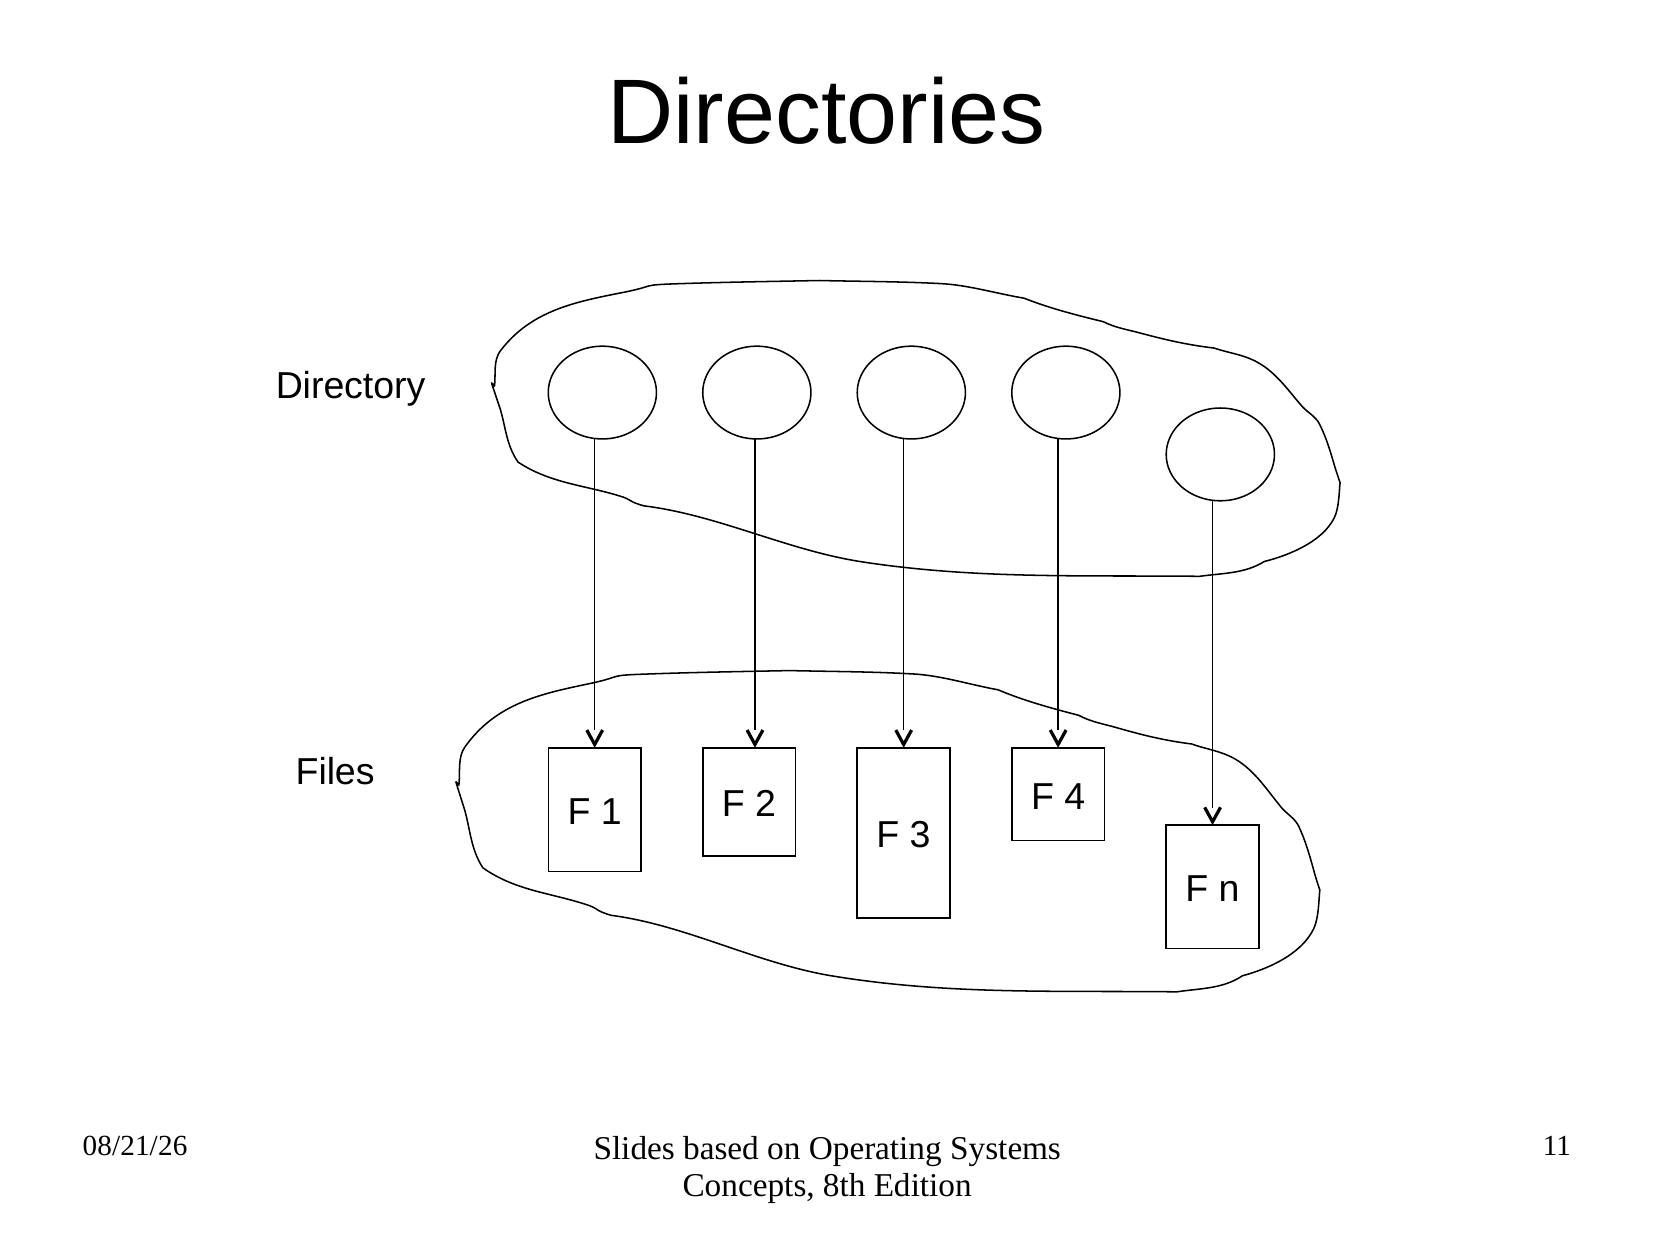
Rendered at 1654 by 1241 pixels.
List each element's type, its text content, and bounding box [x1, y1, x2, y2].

text_box Directory [260, 353, 441, 414]
text_box [1011, 346, 1120, 439]
text_box F 2 [702, 747, 796, 857]
text_box F n [1166, 825, 1259, 949]
text_box F 4 [1011, 747, 1105, 841]
text_box Files [280, 739, 390, 800]
text_box [548, 346, 657, 439]
text_box F 3 [857, 747, 950, 918]
text_box [1166, 408, 1275, 501]
text_box [857, 346, 966, 439]
text_box F 1 [548, 747, 642, 872]
text_box [702, 346, 811, 439]
title Directories [82, 8, 1571, 216]
